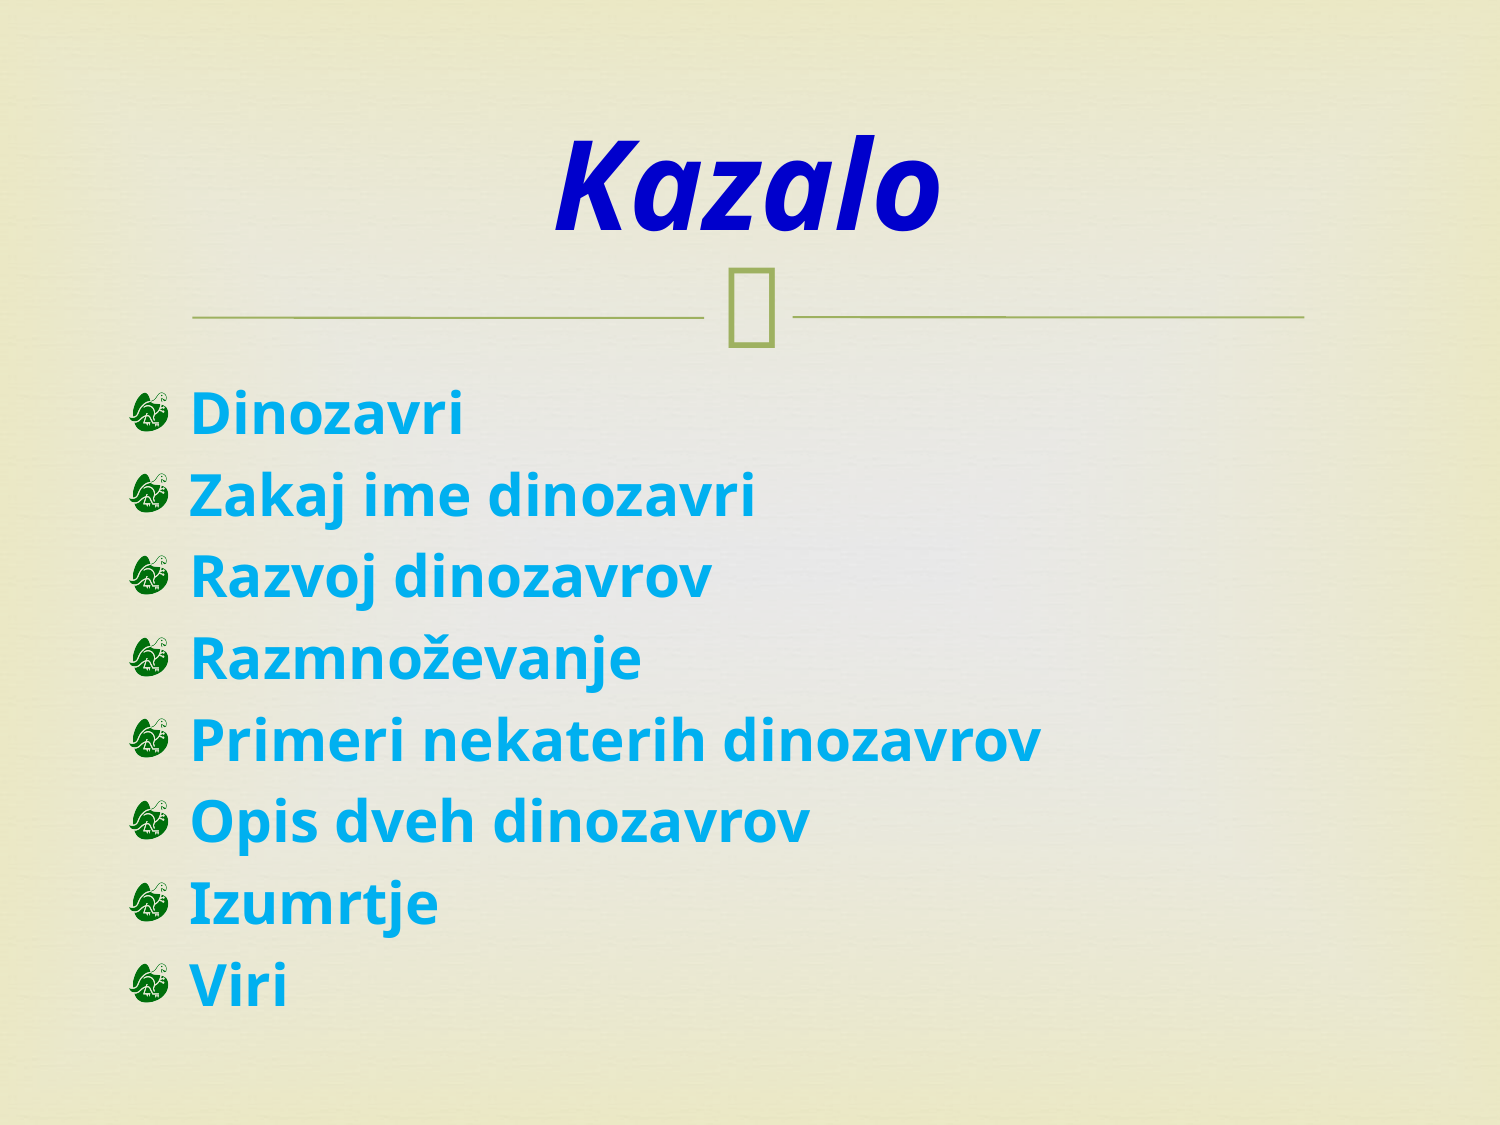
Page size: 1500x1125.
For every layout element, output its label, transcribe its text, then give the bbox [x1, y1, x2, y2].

title Kazalo [113, 93, 1386, 267]
list Dinozavri Zakaj ime dinozavri Razvoj dinozavrov Razmnoževanje Primeri nekaterih dinozavrov Opis dveh dinozavrov Izumrtje Viri [114, 368, 1386, 1106]
